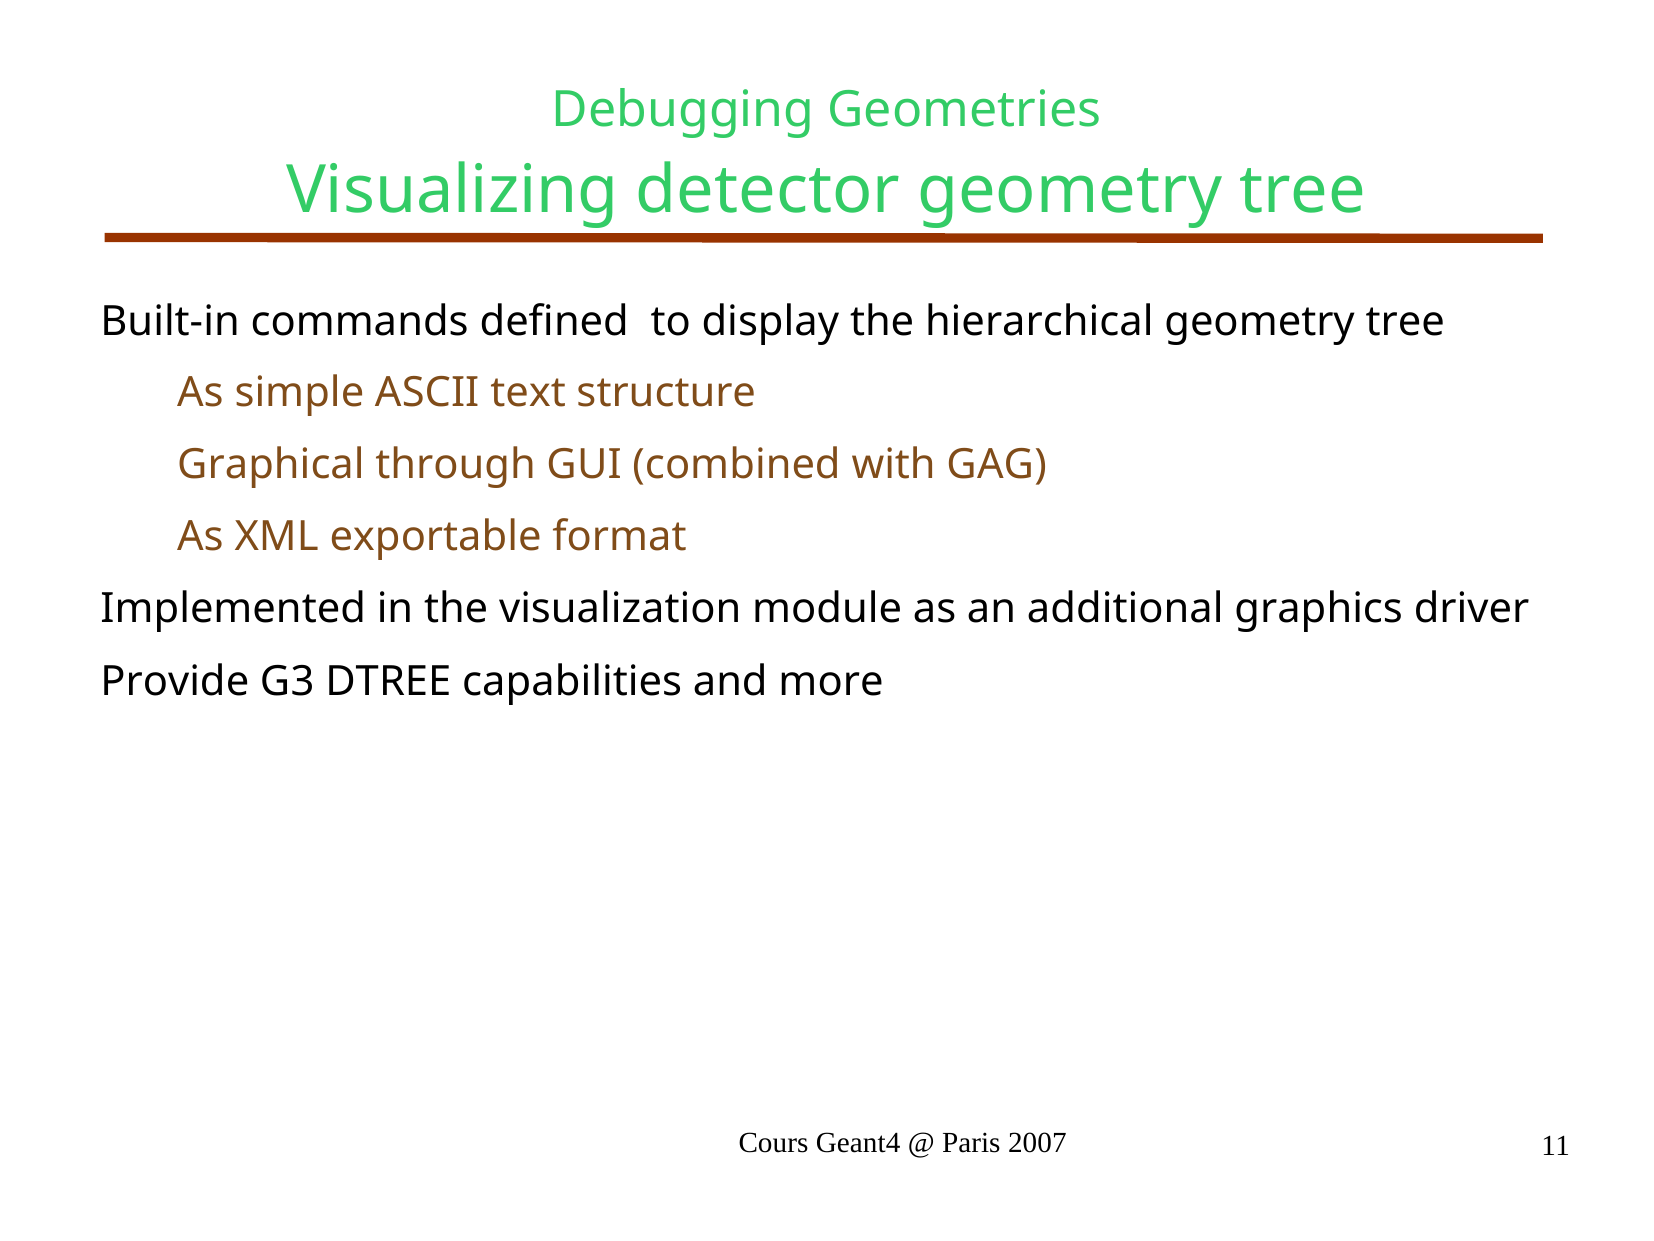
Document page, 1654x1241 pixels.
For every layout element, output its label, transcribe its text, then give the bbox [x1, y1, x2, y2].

title Debugging Geometries Visualizing detector geometry tree [82, 56, 1571, 250]
list Built-in commands defined to display the hierarchical geometry tree As simple ASCII text structure Graphical through GUI (combined with GAG) As XML exportable format Implemented in the visualization module as an additional graphics driver Provide G3 DTREE capabilities and more [82, 290, 1571, 1094]
